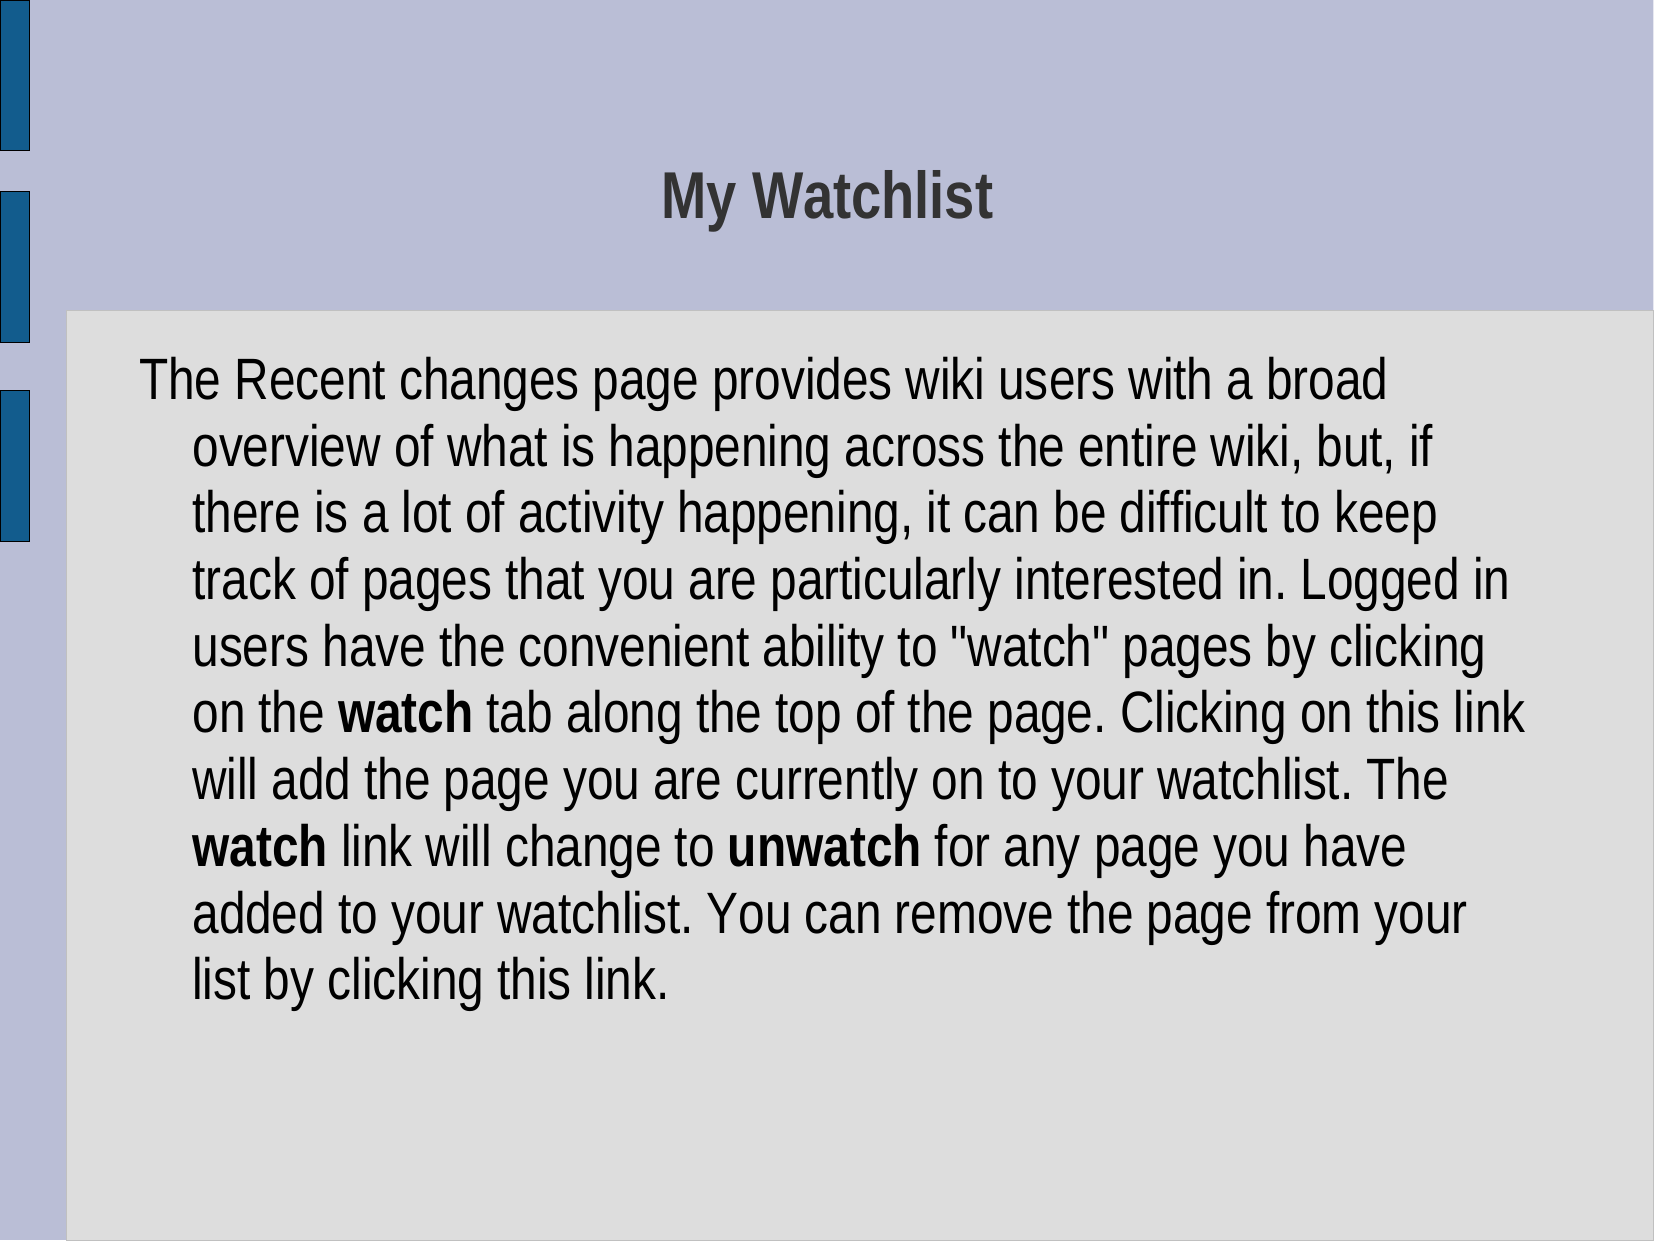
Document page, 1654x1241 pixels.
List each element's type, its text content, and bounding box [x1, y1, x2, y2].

list The Recent changes page provides wiki users with a broad overview of what is happening across the entire wiki, but, if there is a lot of activity happening, it can be difficult to keep track of pages that you are particularly interested in. Logged in users have the convenient ability to "watch" pages by clicking on the watch tab along the top of the page. Clicking on this link will add the page you are currently on to your watchlist. The watch link will change to unwatch for any page you have added to your watchlist. You can remove the page from your list by clicking this link. [121, 344, 1534, 1127]
title My Watchlist [121, 91, 1534, 299]
